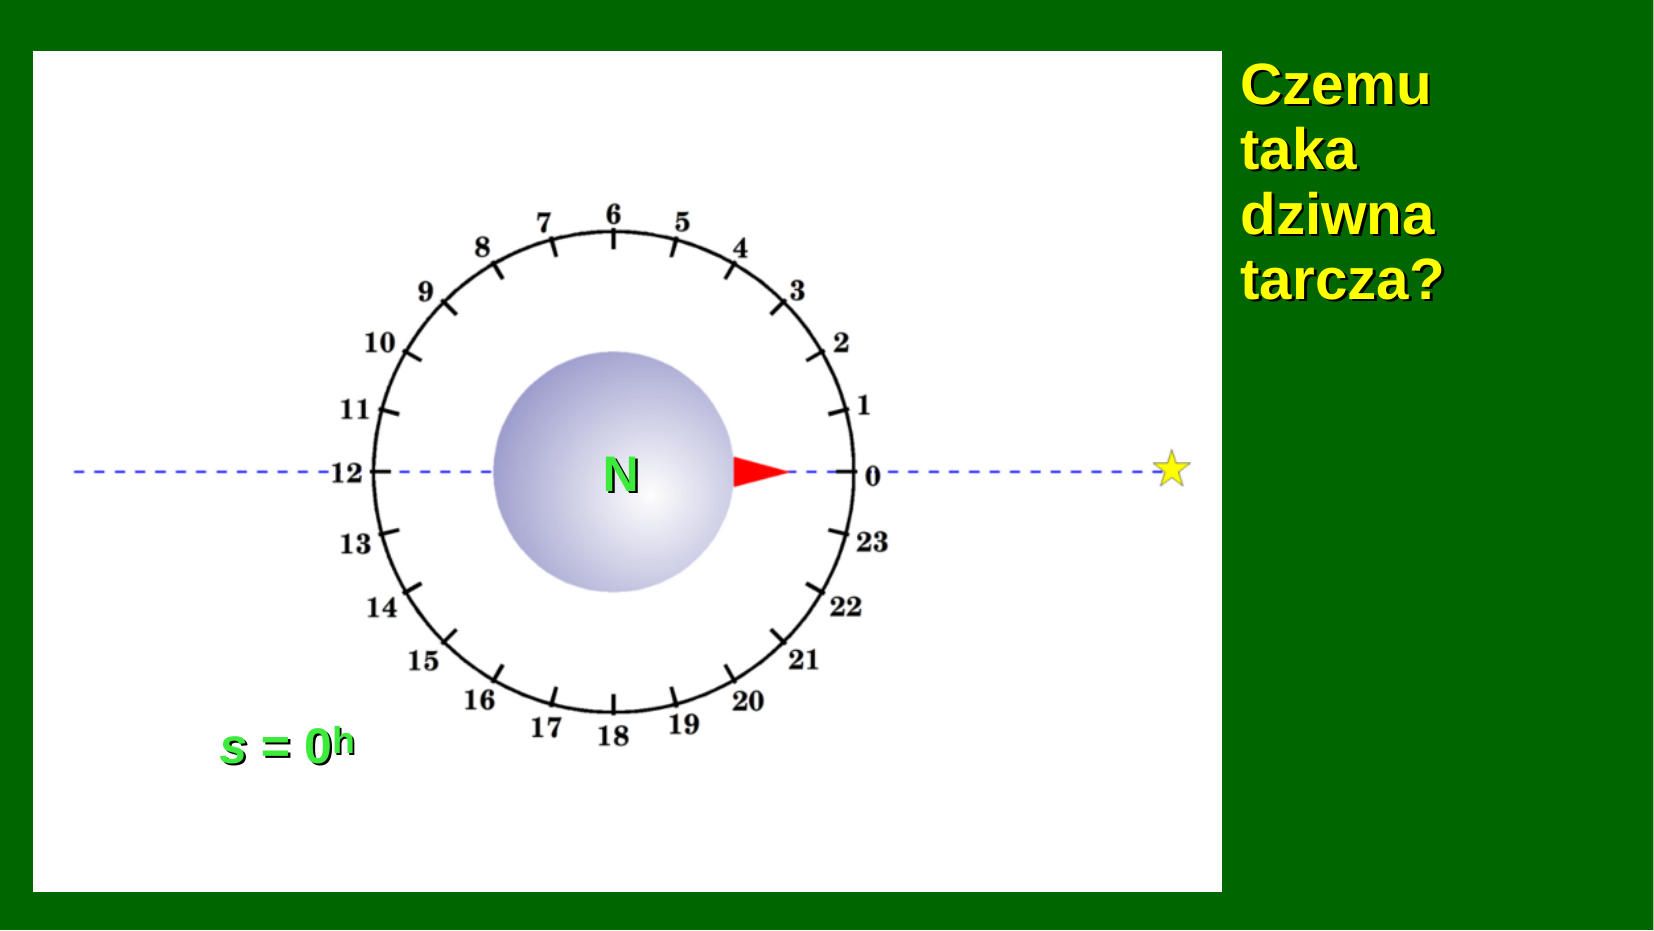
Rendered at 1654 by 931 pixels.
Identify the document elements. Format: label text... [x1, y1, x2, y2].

text_box Czemu taka dziwna tarcza? [1225, 44, 1492, 319]
picture [33, 51, 1222, 892]
text_box N [588, 438, 654, 510]
text_box s = 0h [204, 711, 370, 782]
